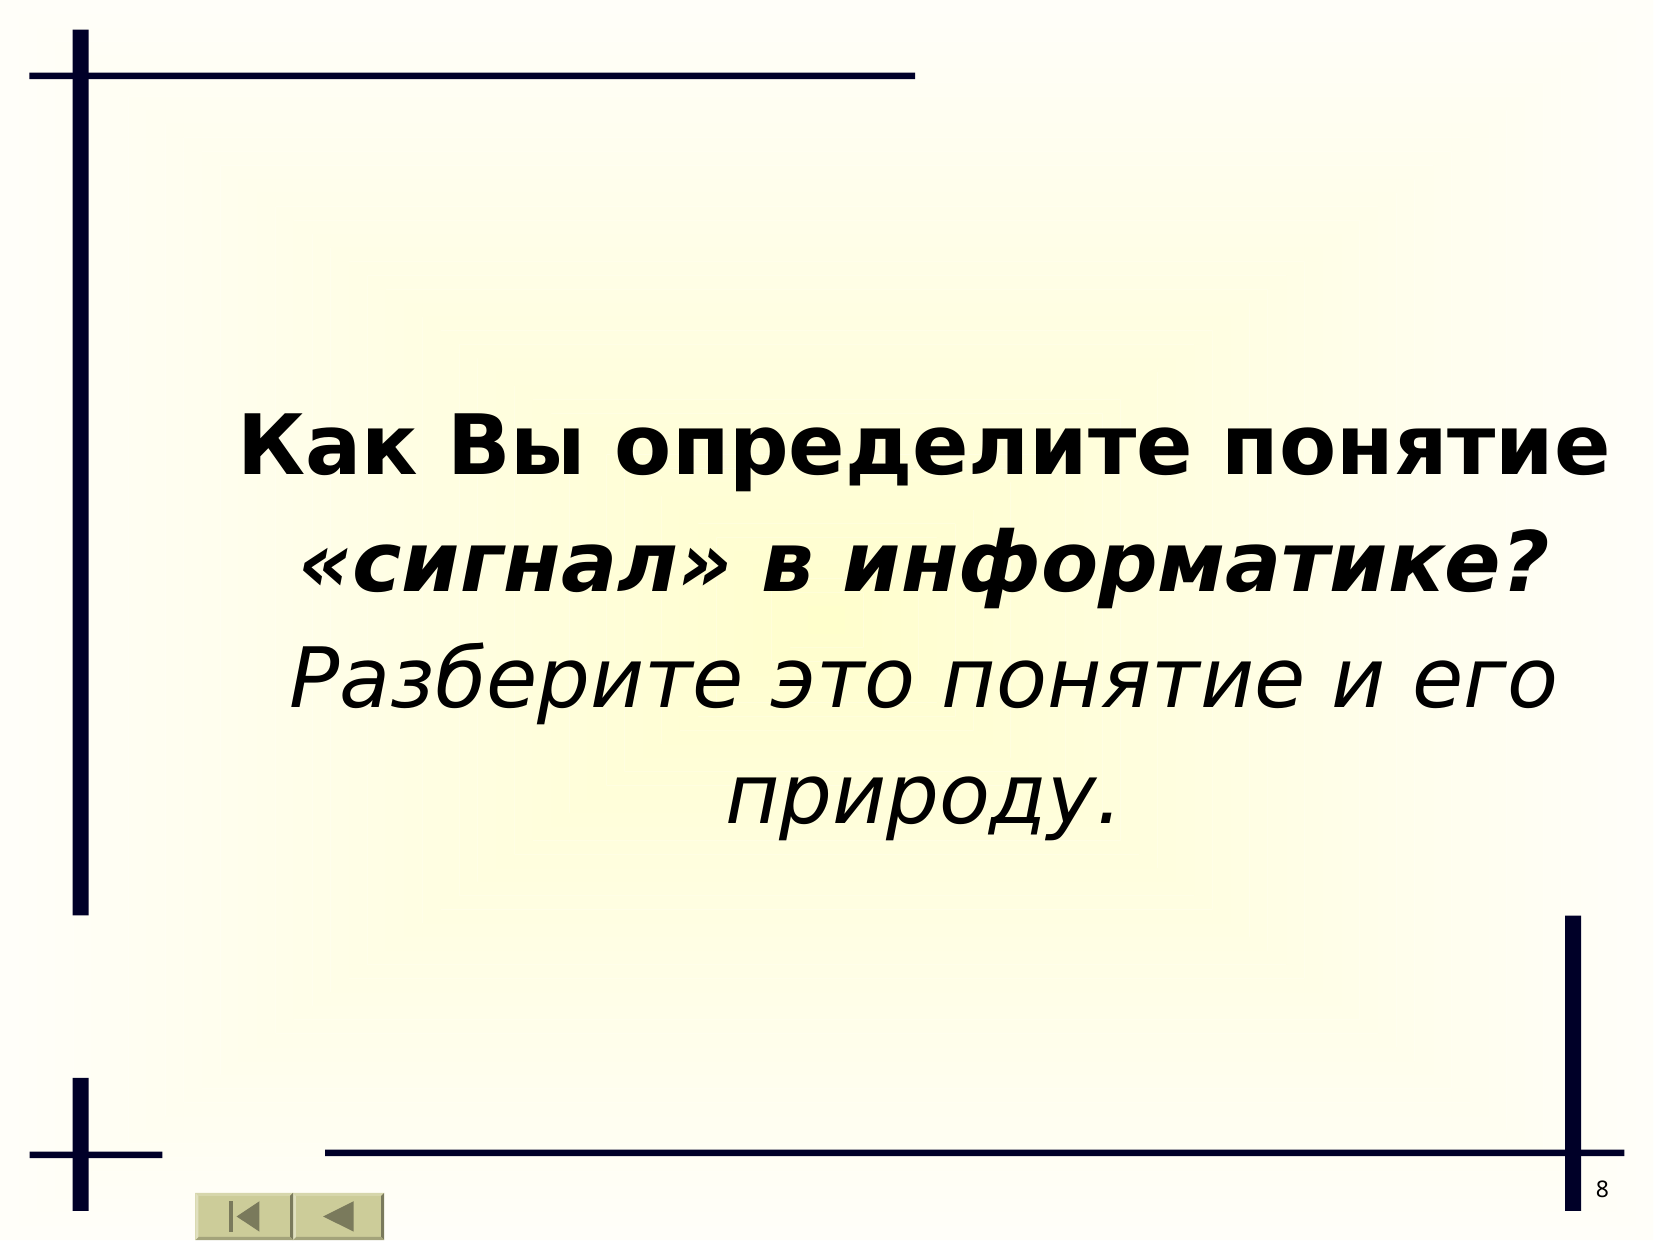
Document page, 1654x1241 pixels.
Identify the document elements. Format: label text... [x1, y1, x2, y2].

text_box [196, 1192, 385, 1241]
text_box Как Вы определите понятие «сигнал» в информатике? Разберите это понятие и его природу. [201, 370, 1648, 852]
